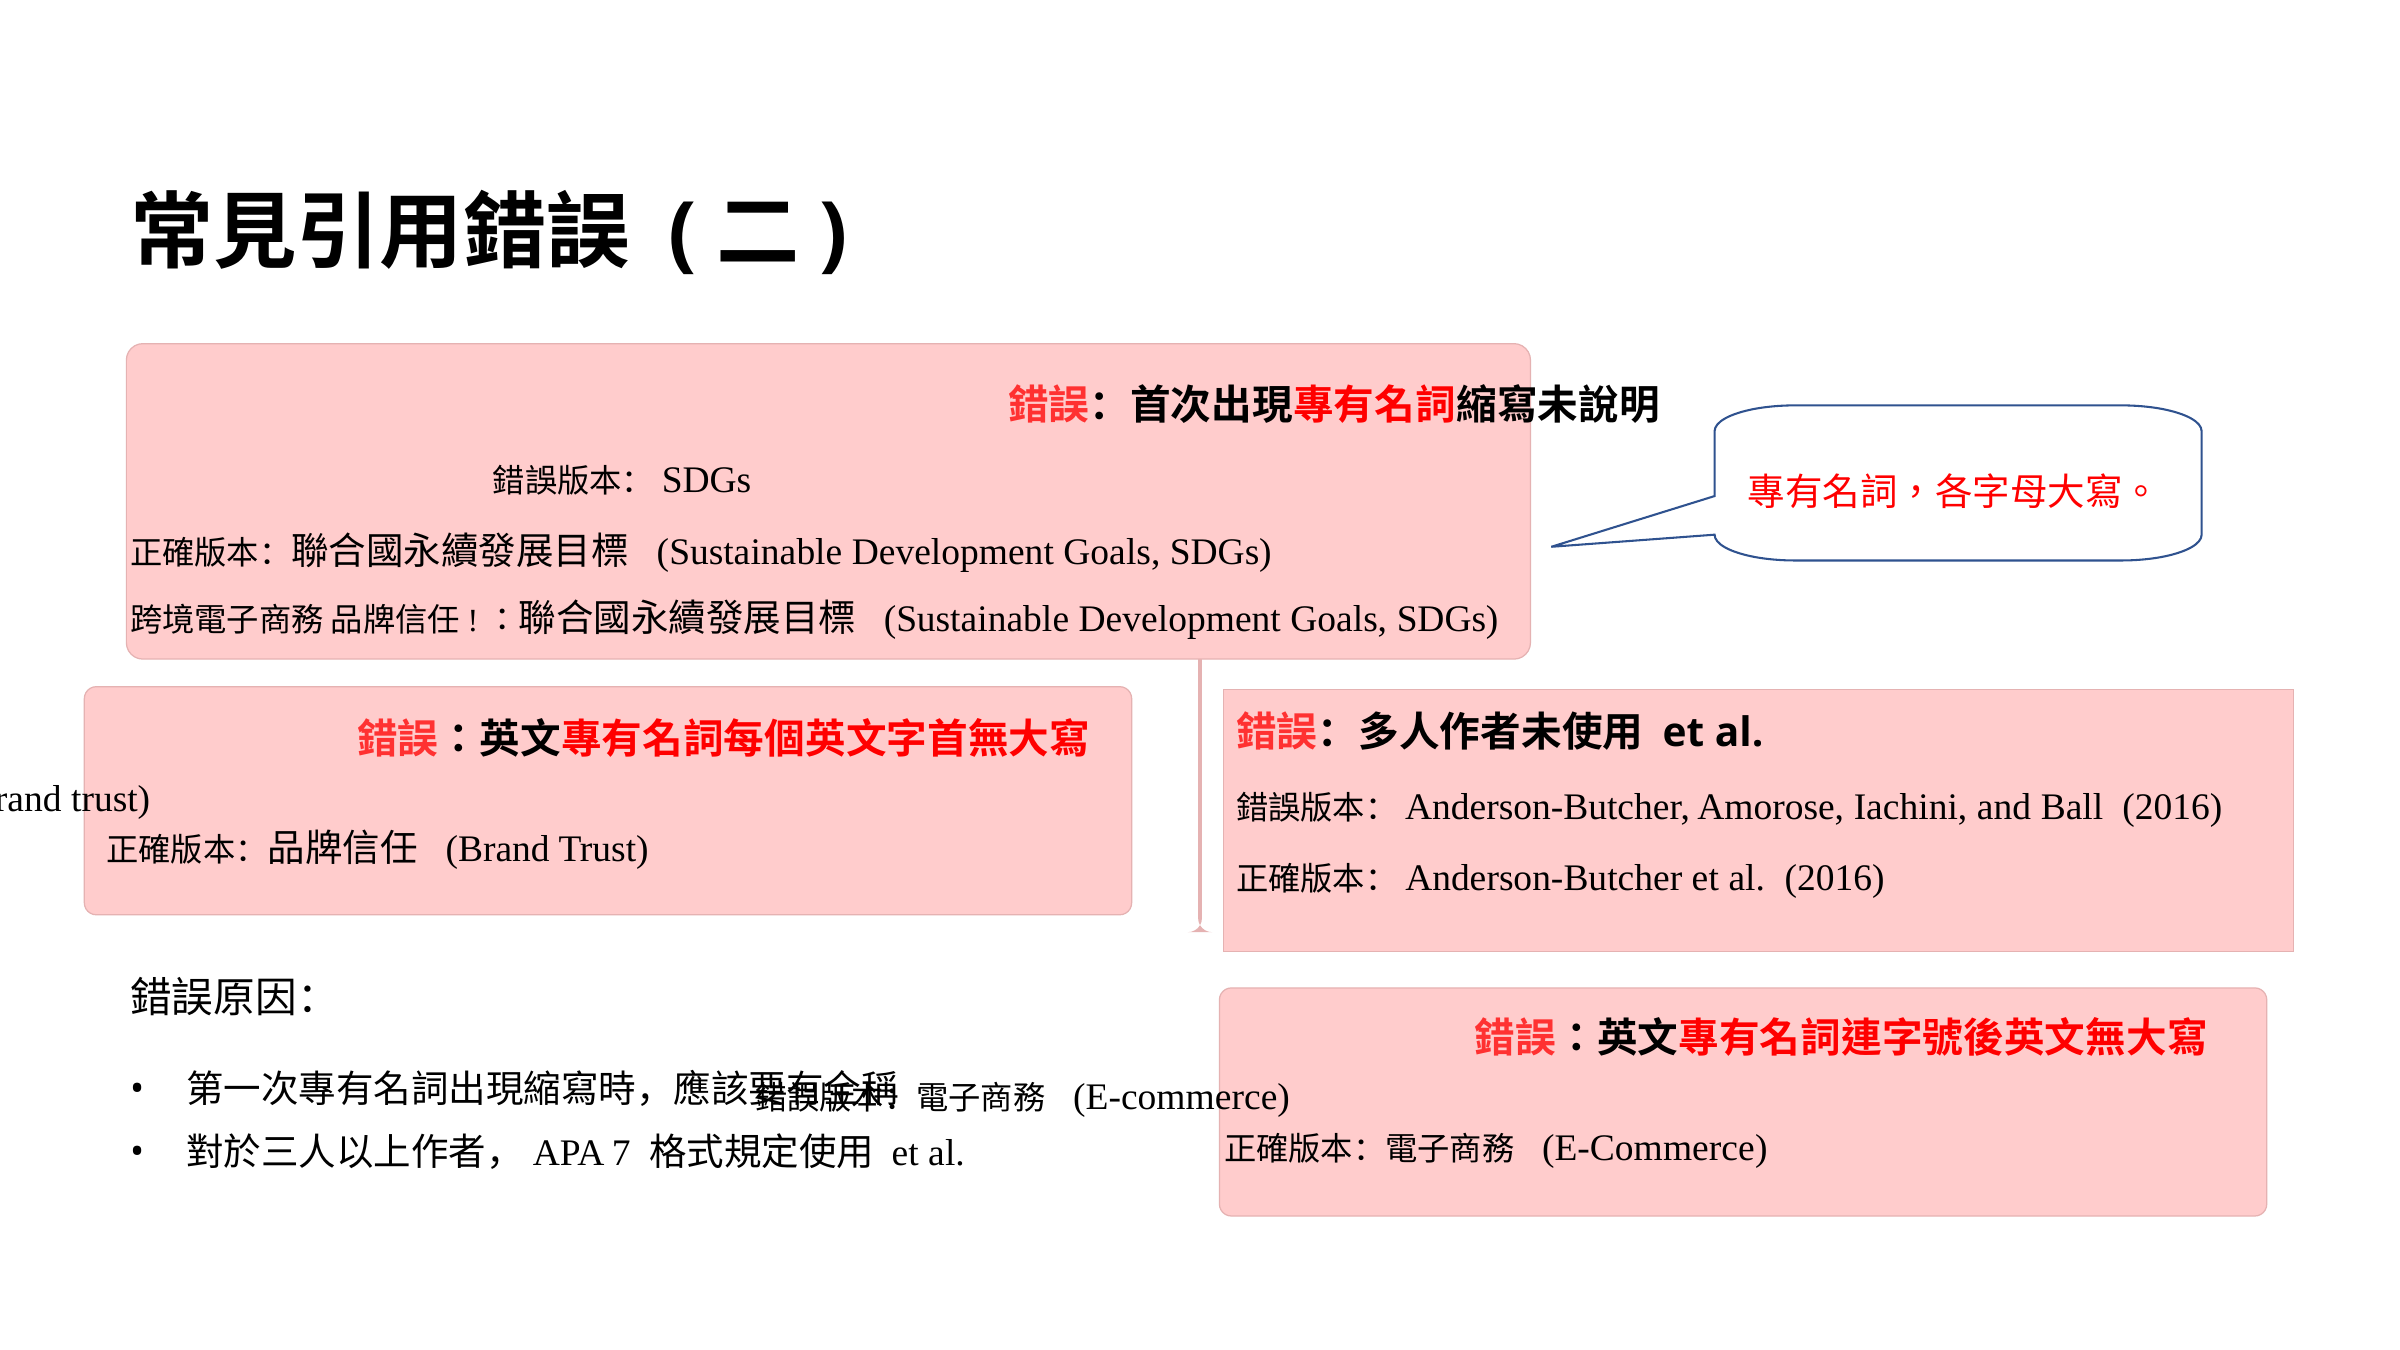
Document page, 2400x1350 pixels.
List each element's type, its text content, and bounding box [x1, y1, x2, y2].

text_box 錯誤版本：Anderson-Butcher, Amorose, Iachini, and Ball (2016) [1236, 775, 2240, 827]
text_box 錯誤：英文專有名詞每個英文字首無大寫 [357, 712, 845, 763]
text_box 正確版本：Anderson-Butcher et al. (2016) [1236, 846, 2240, 898]
text_box 錯誤：多人作者未使用 et al. [1236, 704, 1743, 755]
text_box 跨境電子商務 品牌信任!：聯合國永續發展目標 (Sustainable Development Goals, SDGs) [130, 587, 1530, 653]
text_box 專有名詞，各字母大寫。 [1551, 405, 2202, 561]
text_box 錯誤版本：電子商務 (E-commerce) [755, 1065, 1759, 1117]
text_box 正確版本：電子商務 (E-Commerce) [1224, 1115, 1763, 1181]
text_box [1219, 987, 2267, 1217]
text_box [1224, 690, 2294, 951]
text_box 第一次專有名詞出現縮寫時，應該要有全稱 [130, 1058, 1219, 1110]
text_box [126, 343, 1531, 933]
text_box 錯誤原因： [130, 969, 2270, 1021]
text_box [84, 686, 1132, 915]
text_box 錯誤：首次出現專有名詞縮寫未說明 [1008, 377, 1496, 428]
text_box 常見引用錯誤 (二) [130, 177, 944, 279]
text_box 錯誤：英文專有名詞連字號後英文無大寫 [1475, 1010, 1963, 1061]
text_box 正確版本：聯合國永續發展目標 (Sustainable Development Goals, SDGs) [130, 520, 1530, 585]
text_box 對於三人以上作者，APA 7 格式規定使用 et al. [130, 1121, 1219, 1173]
text_box 正確版本：品牌信任 (Brand Trust) [106, 817, 645, 883]
text_box 錯誤版本：SDGs [493, 448, 1496, 500]
text_box 錯誤版本：品牌信任 (brand trust) [0, 766, 628, 819]
text_box [1513, 396, 1531, 408]
